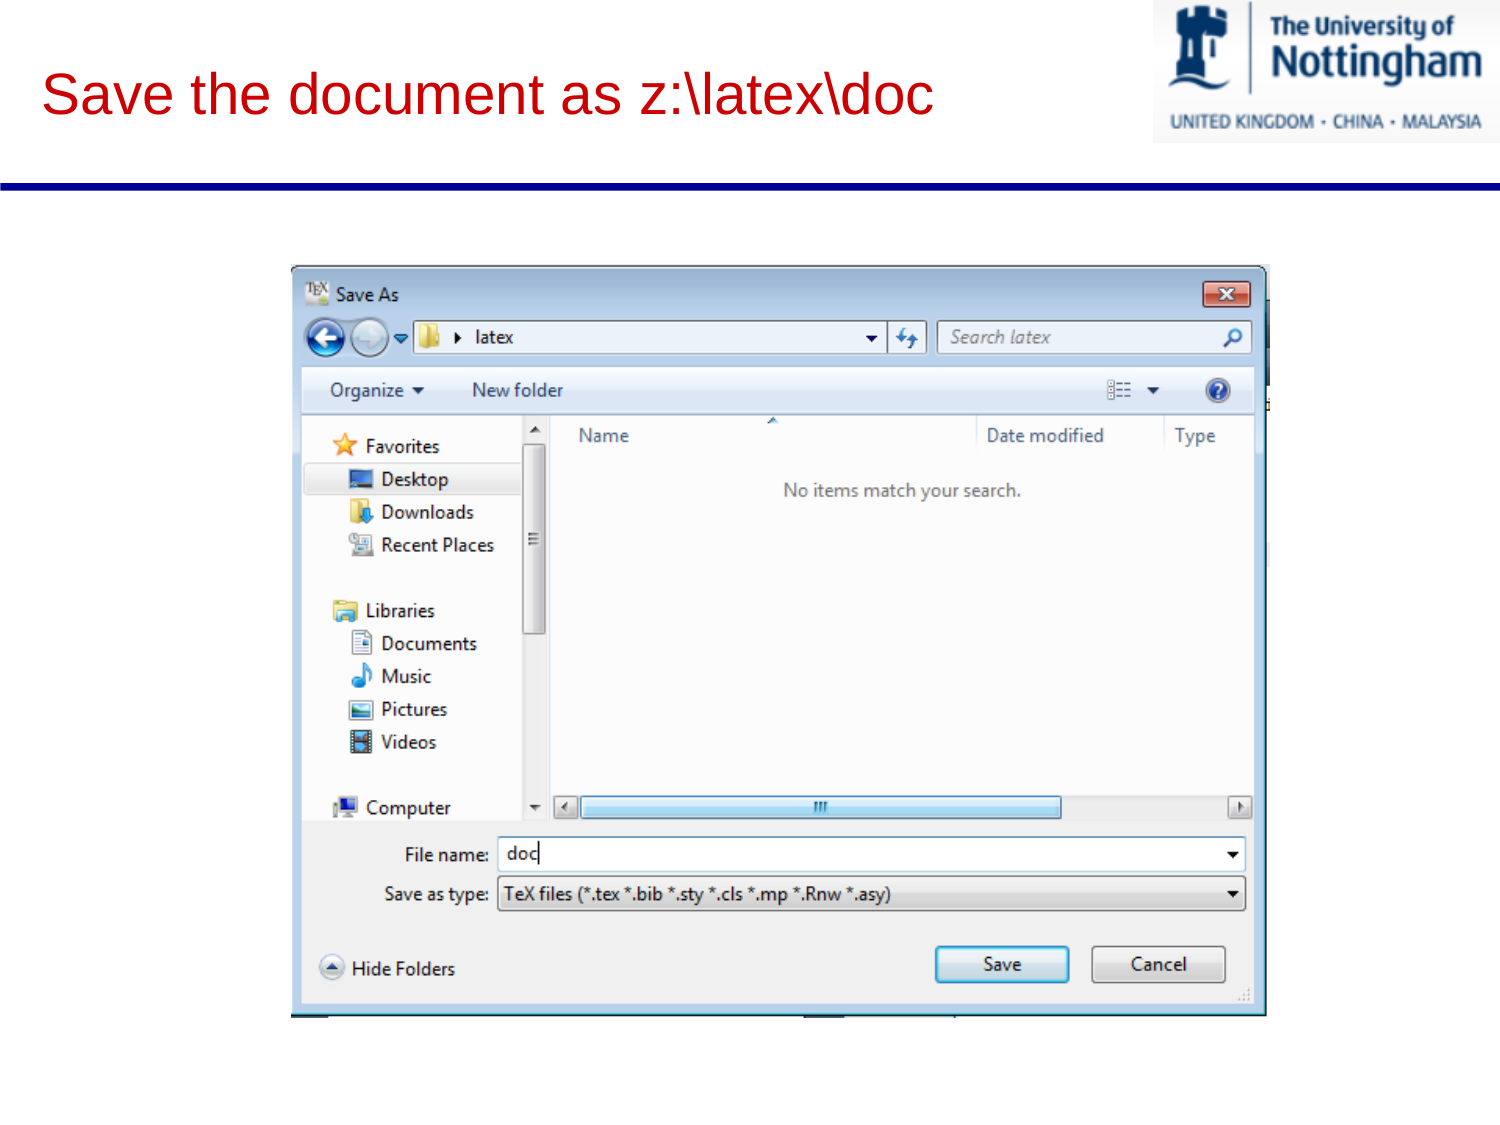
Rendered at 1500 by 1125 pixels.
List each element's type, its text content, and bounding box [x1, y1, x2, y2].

text_box Save the document as z:\latex\doc [27, 54, 1147, 238]
picture [1153, 0, 1500, 143]
picture [291, 264, 1270, 1018]
